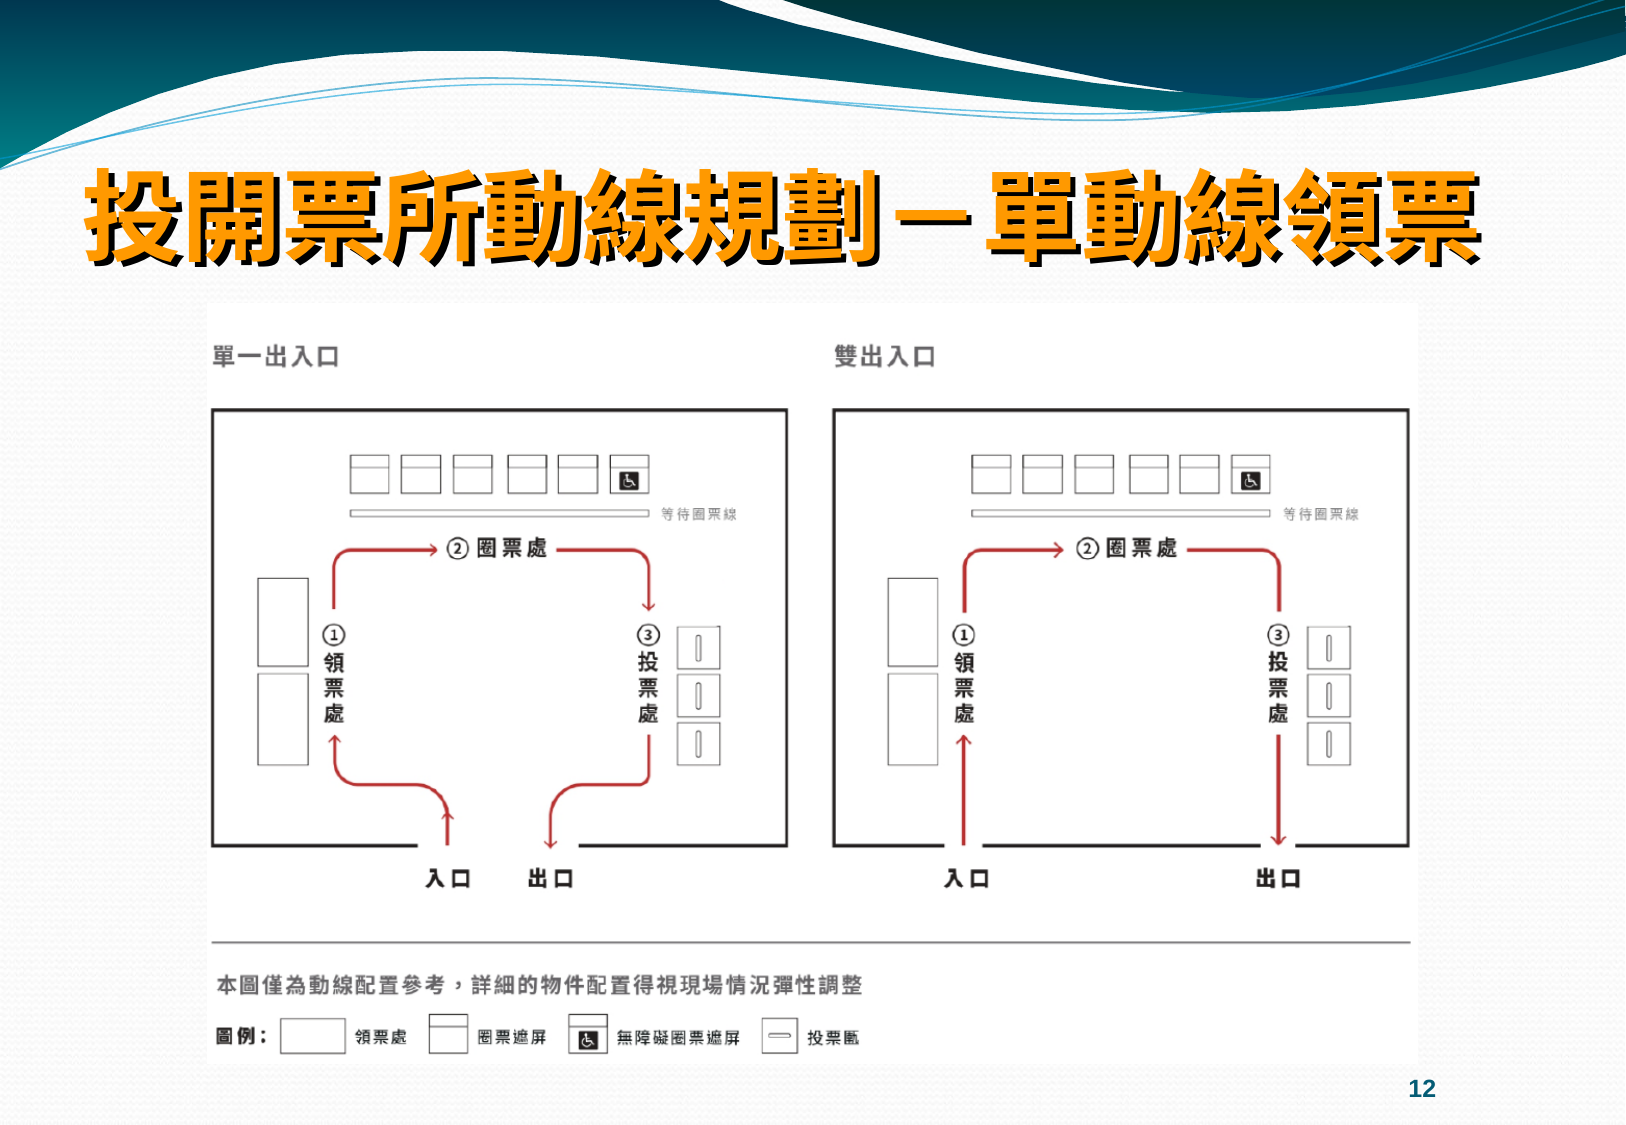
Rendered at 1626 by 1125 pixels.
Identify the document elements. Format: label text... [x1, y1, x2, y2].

text_box 12 [1408, 1042, 1544, 1103]
picture [207, 303, 1418, 1064]
title 投開票所動線規劃－單動線領票 [81, 115, 1544, 304]
